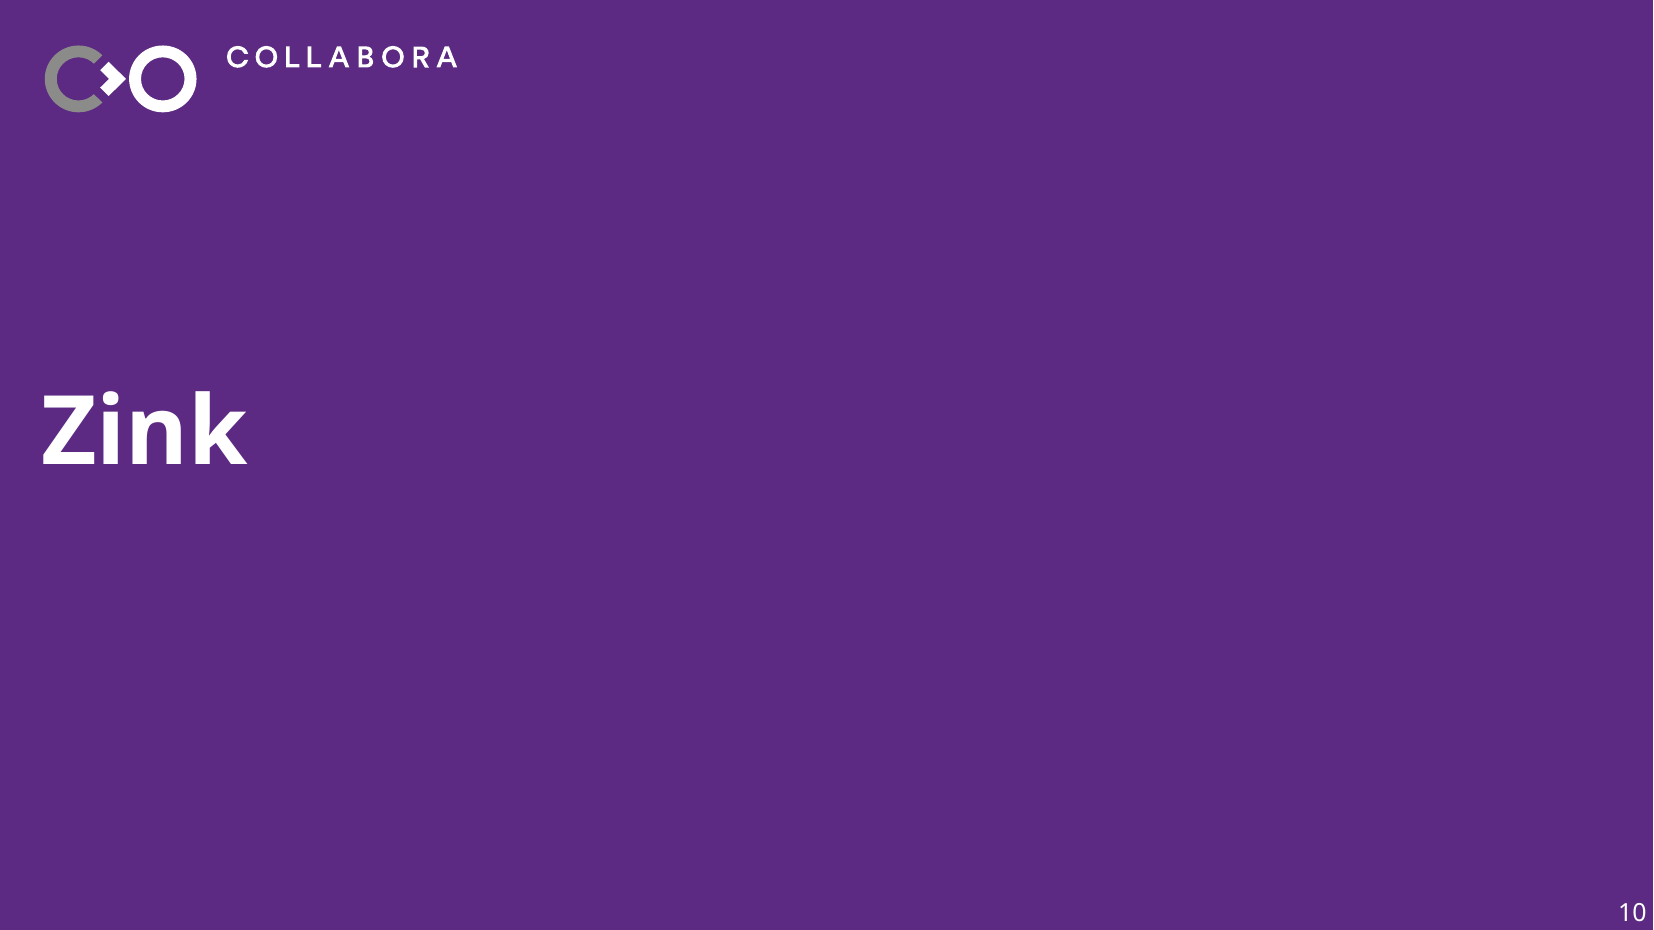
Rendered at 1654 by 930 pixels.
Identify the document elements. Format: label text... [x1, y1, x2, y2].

title Zink [41, 371, 1529, 484]
